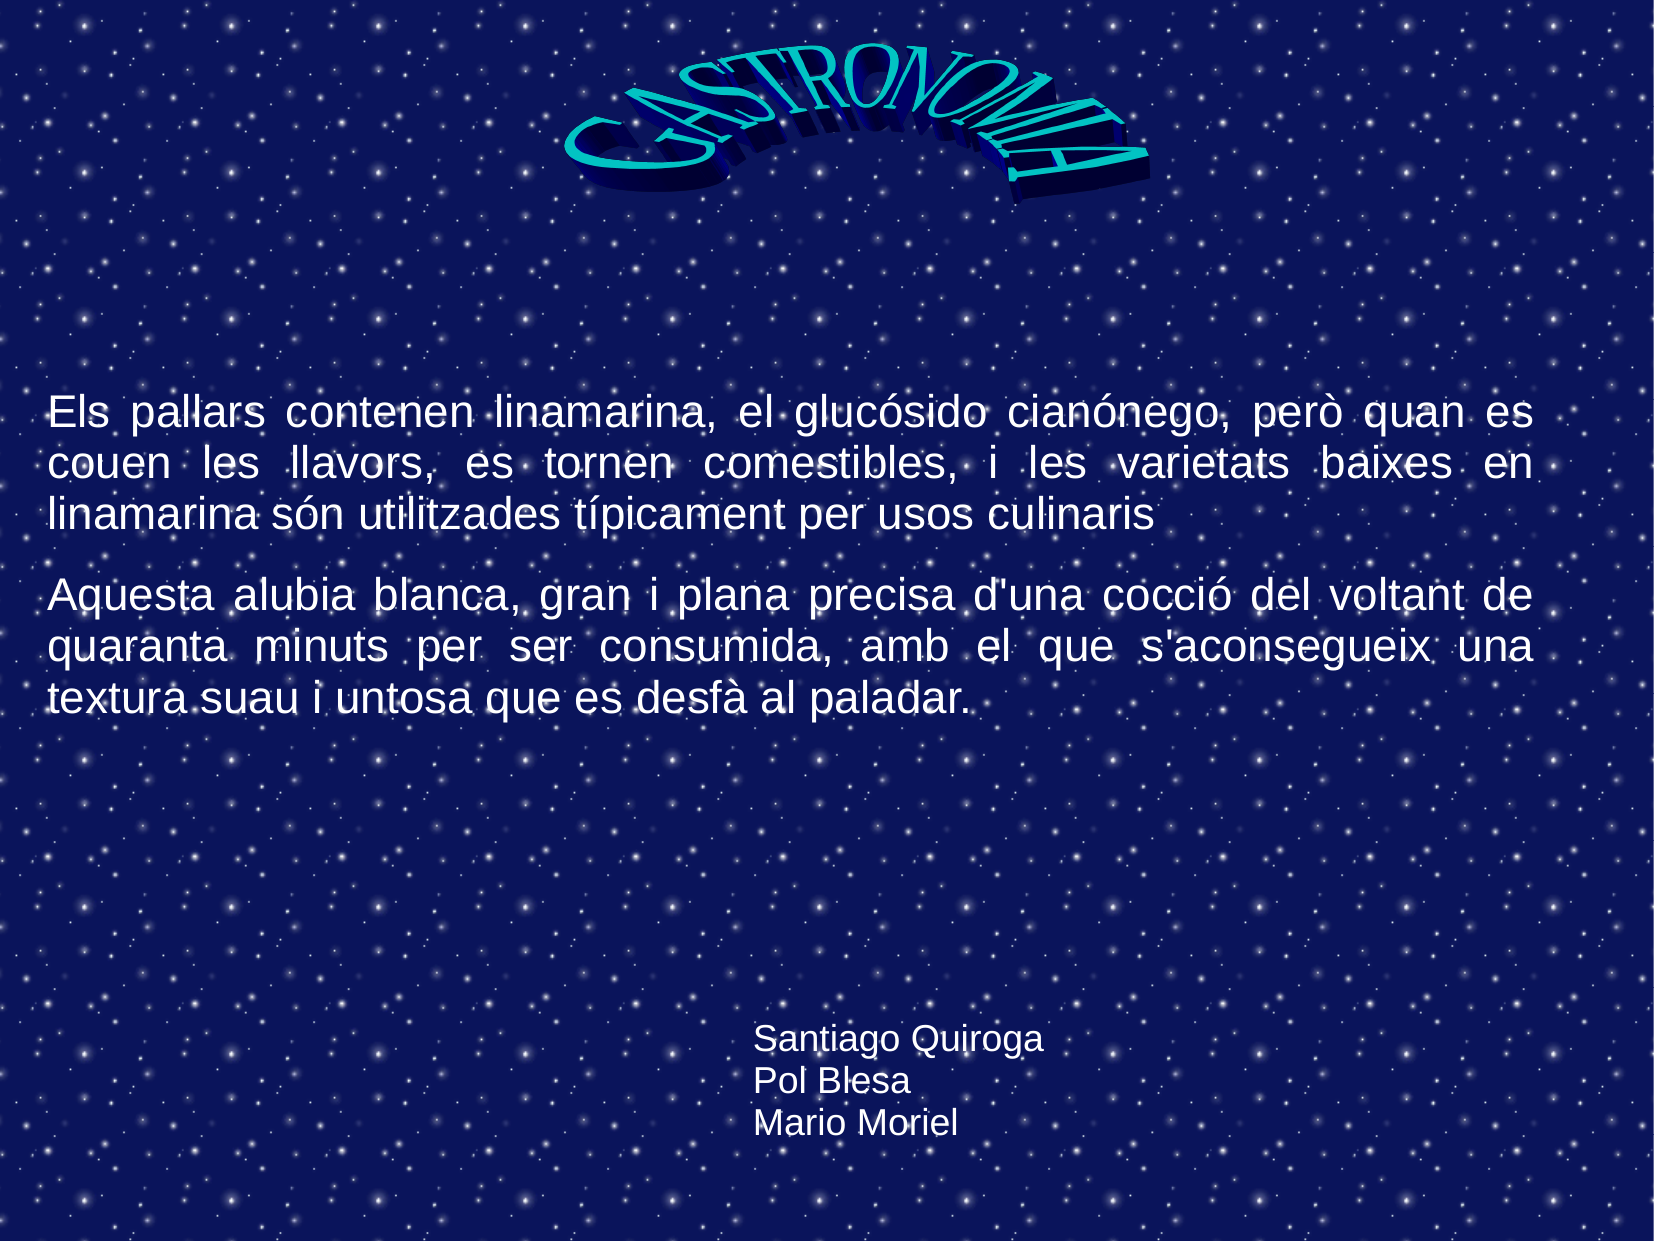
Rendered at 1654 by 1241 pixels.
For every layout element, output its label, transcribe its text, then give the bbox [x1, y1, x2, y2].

picture [0, 0, 1654, 1241]
list Els pallars contenen linamarina, el glucósido cianónego, però quan es couen les llavors, es tornen comestibles, i les varietats baixes en linamarina són utilitzades típicament per usos culinaris Aquesta alubia blanca, gran i plana precisa d'una cocció del voltant de quaranta minuts per ser consumida, amb el que s'aconsegueix una textura suau i untosa que es desfà al paladar. [47, 314, 1536, 1034]
text_box Santiago Quiroga Pol Blesa Mario Moriel [738, 968, 1477, 1152]
